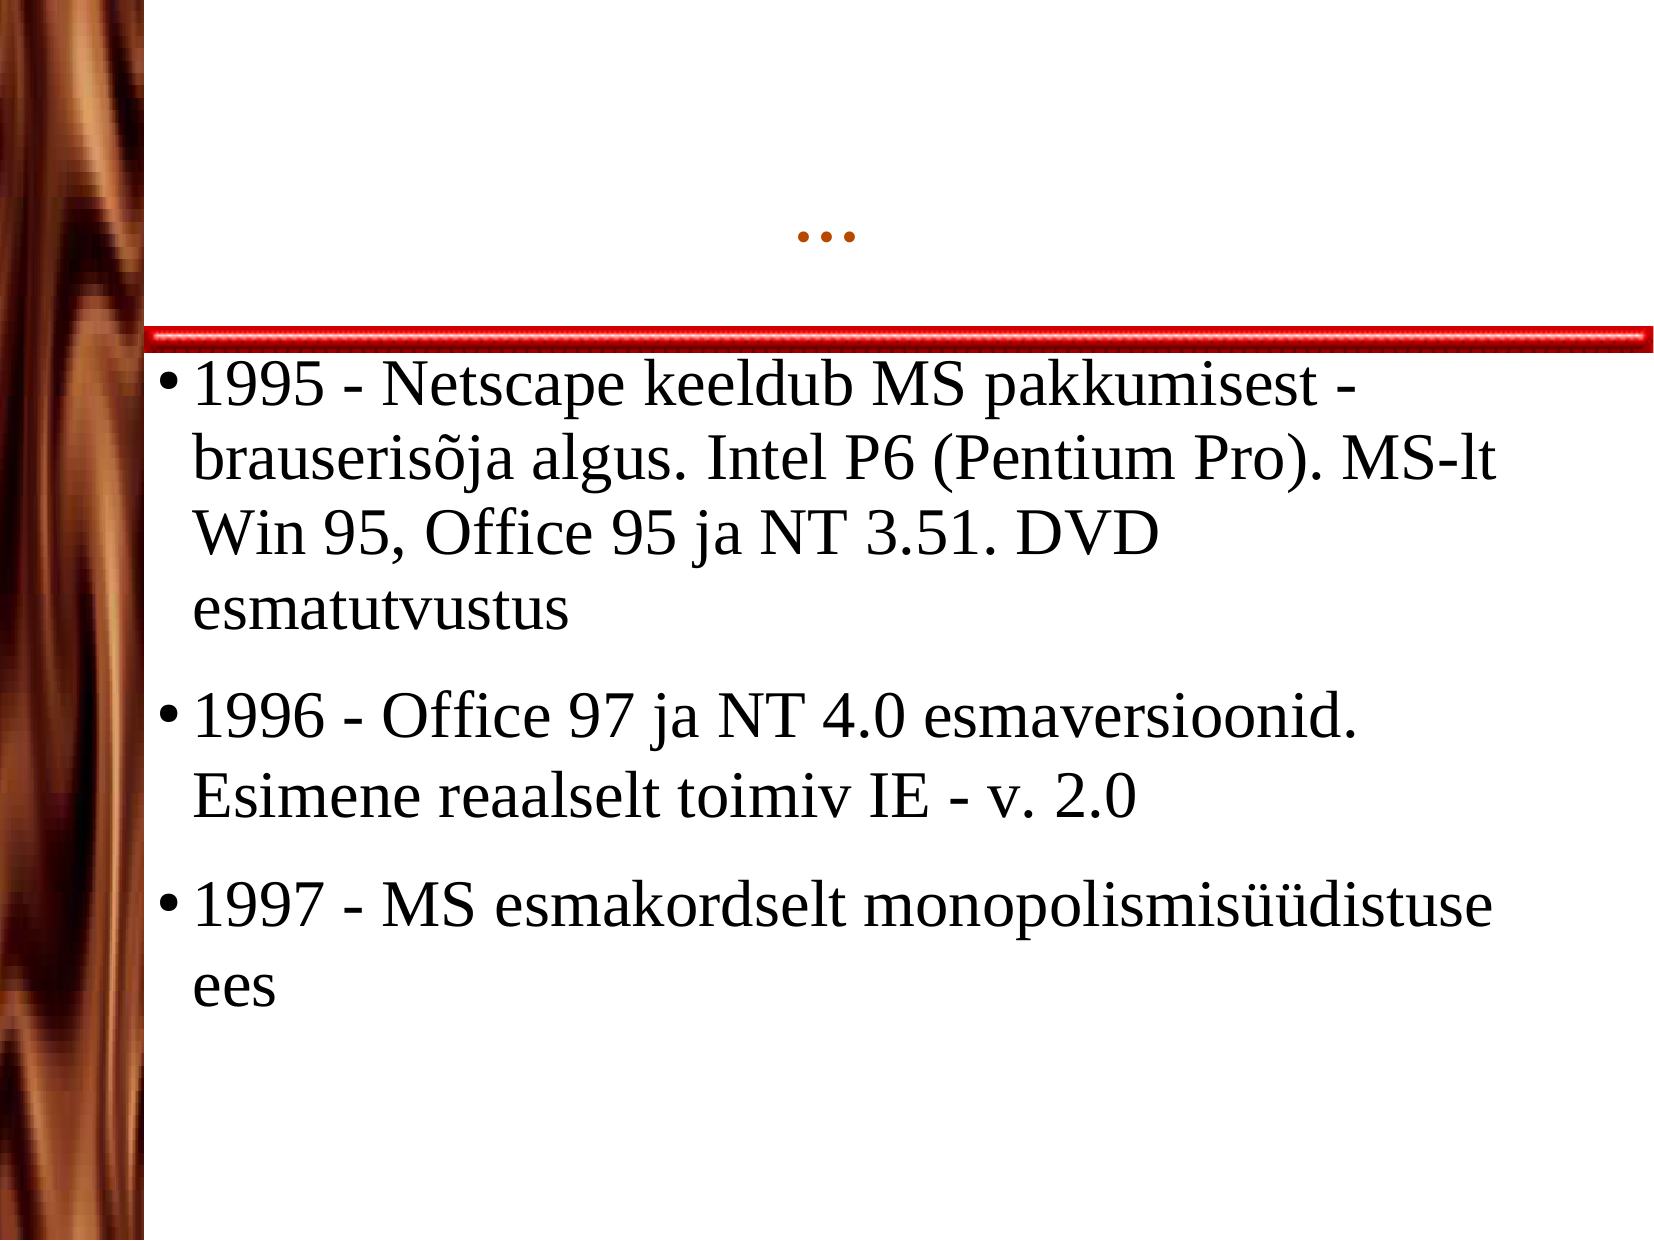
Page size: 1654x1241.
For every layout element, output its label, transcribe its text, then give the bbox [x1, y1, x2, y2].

list 1995 - Netscape keeldub MS pakkumisest - brauserisõja algus. Intel P6 (Pentium Pro). MS-lt Win 95, Office 95 ja NT 3.51. DVD esmatutvustus 1996 - Office 97 ja NT 4.0 esmaversioonid. Esimene reaalselt toimiv IE - v. 2.0 1997 - MS esmakordselt monopolismisüüdistuse ees [121, 344, 1533, 1126]
title ... [121, 100, 1533, 312]
picture [0, 0, 1654, 1240]
